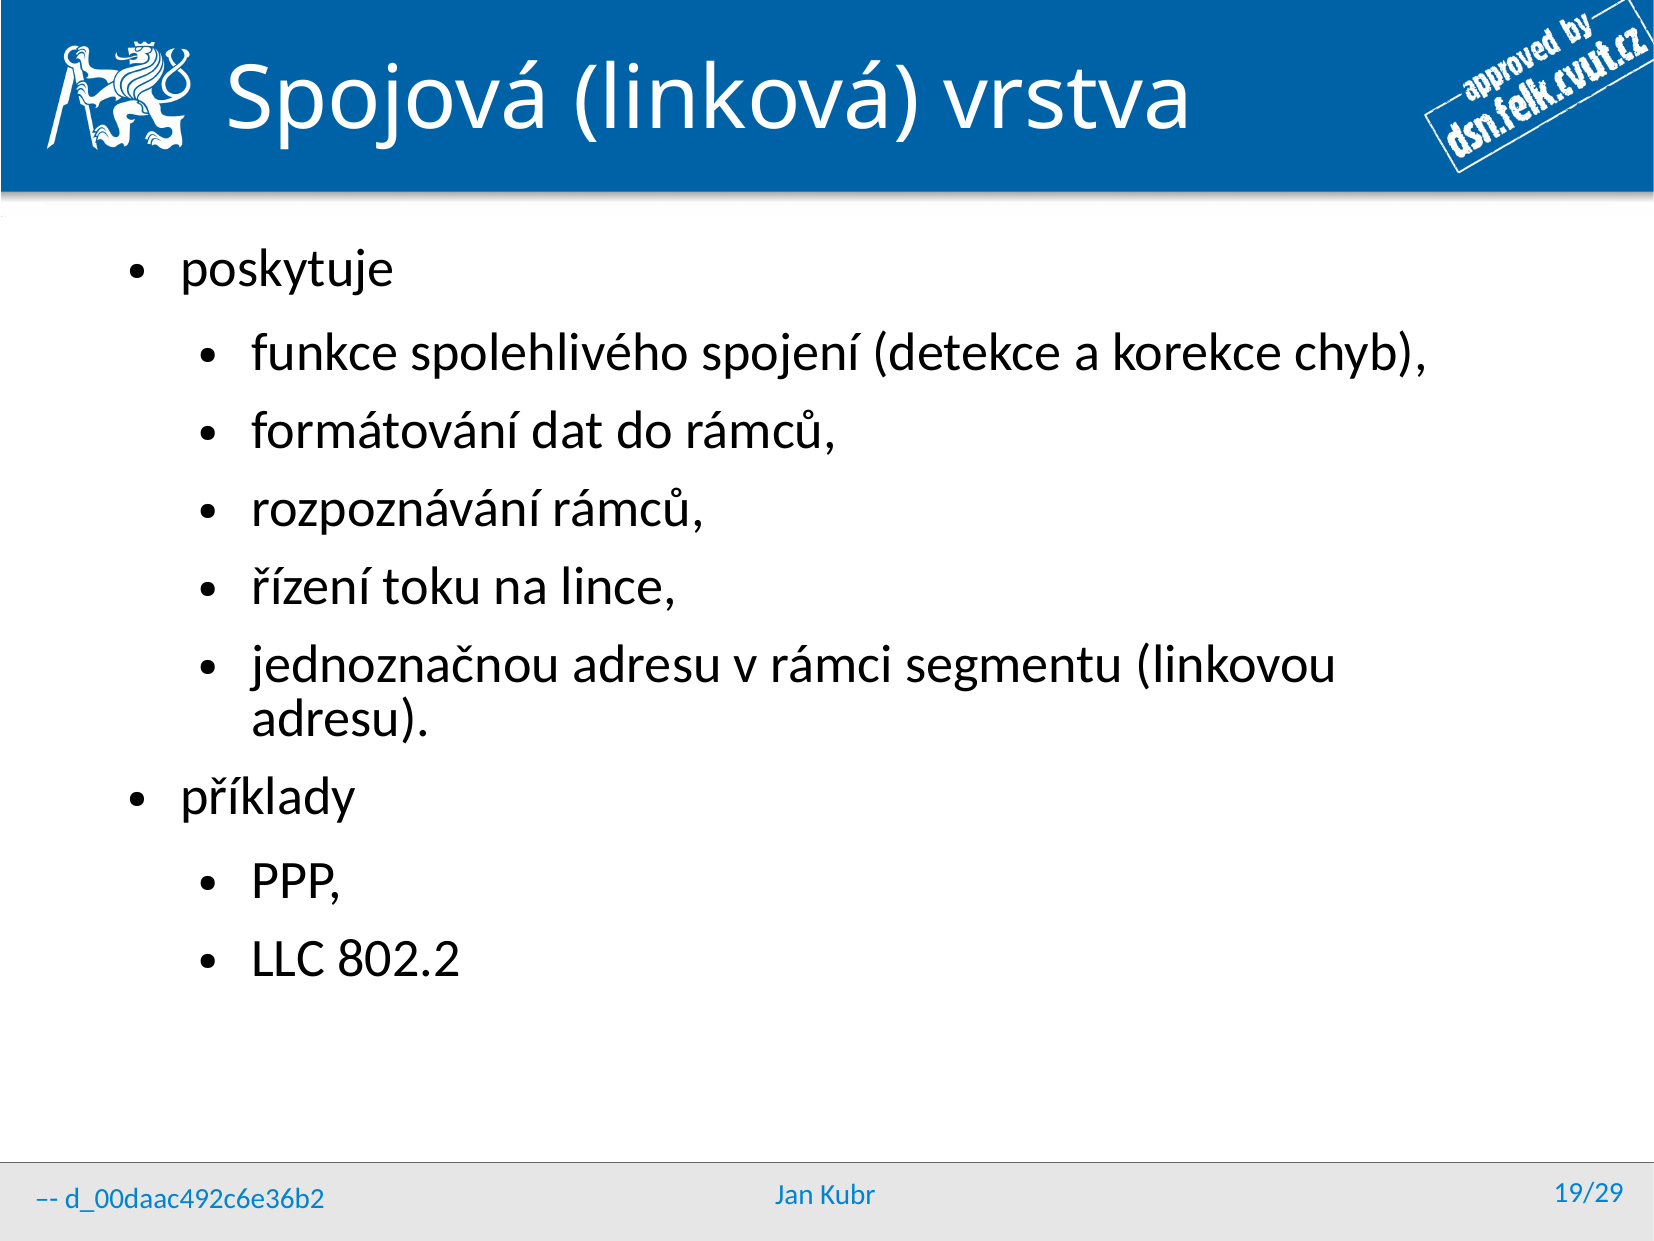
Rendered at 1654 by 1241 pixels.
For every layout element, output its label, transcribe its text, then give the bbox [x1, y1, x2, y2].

list poskytuje funkce spolehlivého spojení (detekce a korekce chyb), formátování dat do rámců, rozpoznávání rámců, řízení toku na lince, jednoznačnou adresu v rámci segmentu (linkovou adresu). příklady PPP, LLC 802.2 [109, 246, 1522, 1108]
picture [1, 0, 1654, 217]
title Spojová (linková) vrstva [225, 0, 1426, 188]
